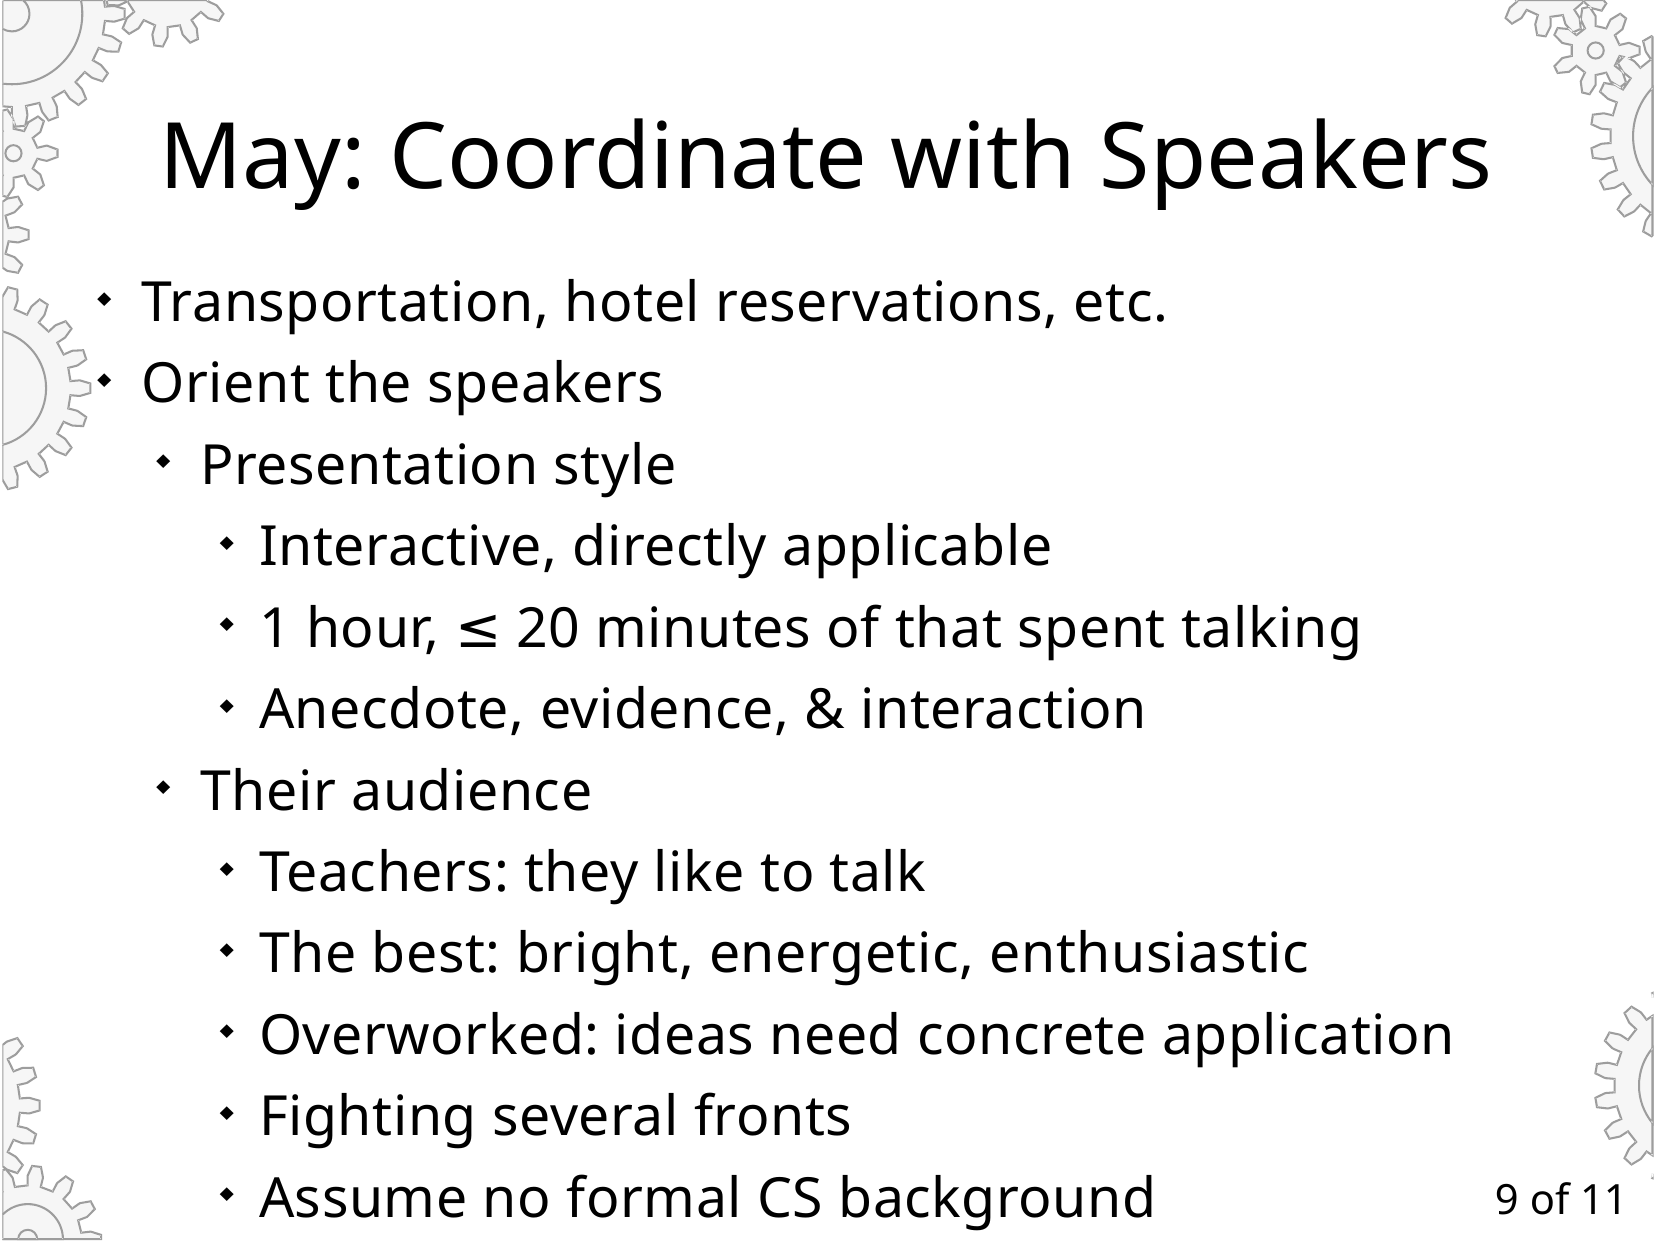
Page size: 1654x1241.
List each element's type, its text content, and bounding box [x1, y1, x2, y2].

list Transportation, hotel reservations, etc. Orient the speakers Presentation style Interactive, directly applicable 1 hour, ≤ 20 minutes of that spent talking Anecdote, evidence, & interaction Their audience Teachers: they like to talk The best: bright, energetic, enthusiastic Overworked: ideas need concrete application Fighting several fronts Assume no formal CS background [82, 262, 1571, 1241]
title May: Coordinate with Speakers [82, 49, 1571, 257]
